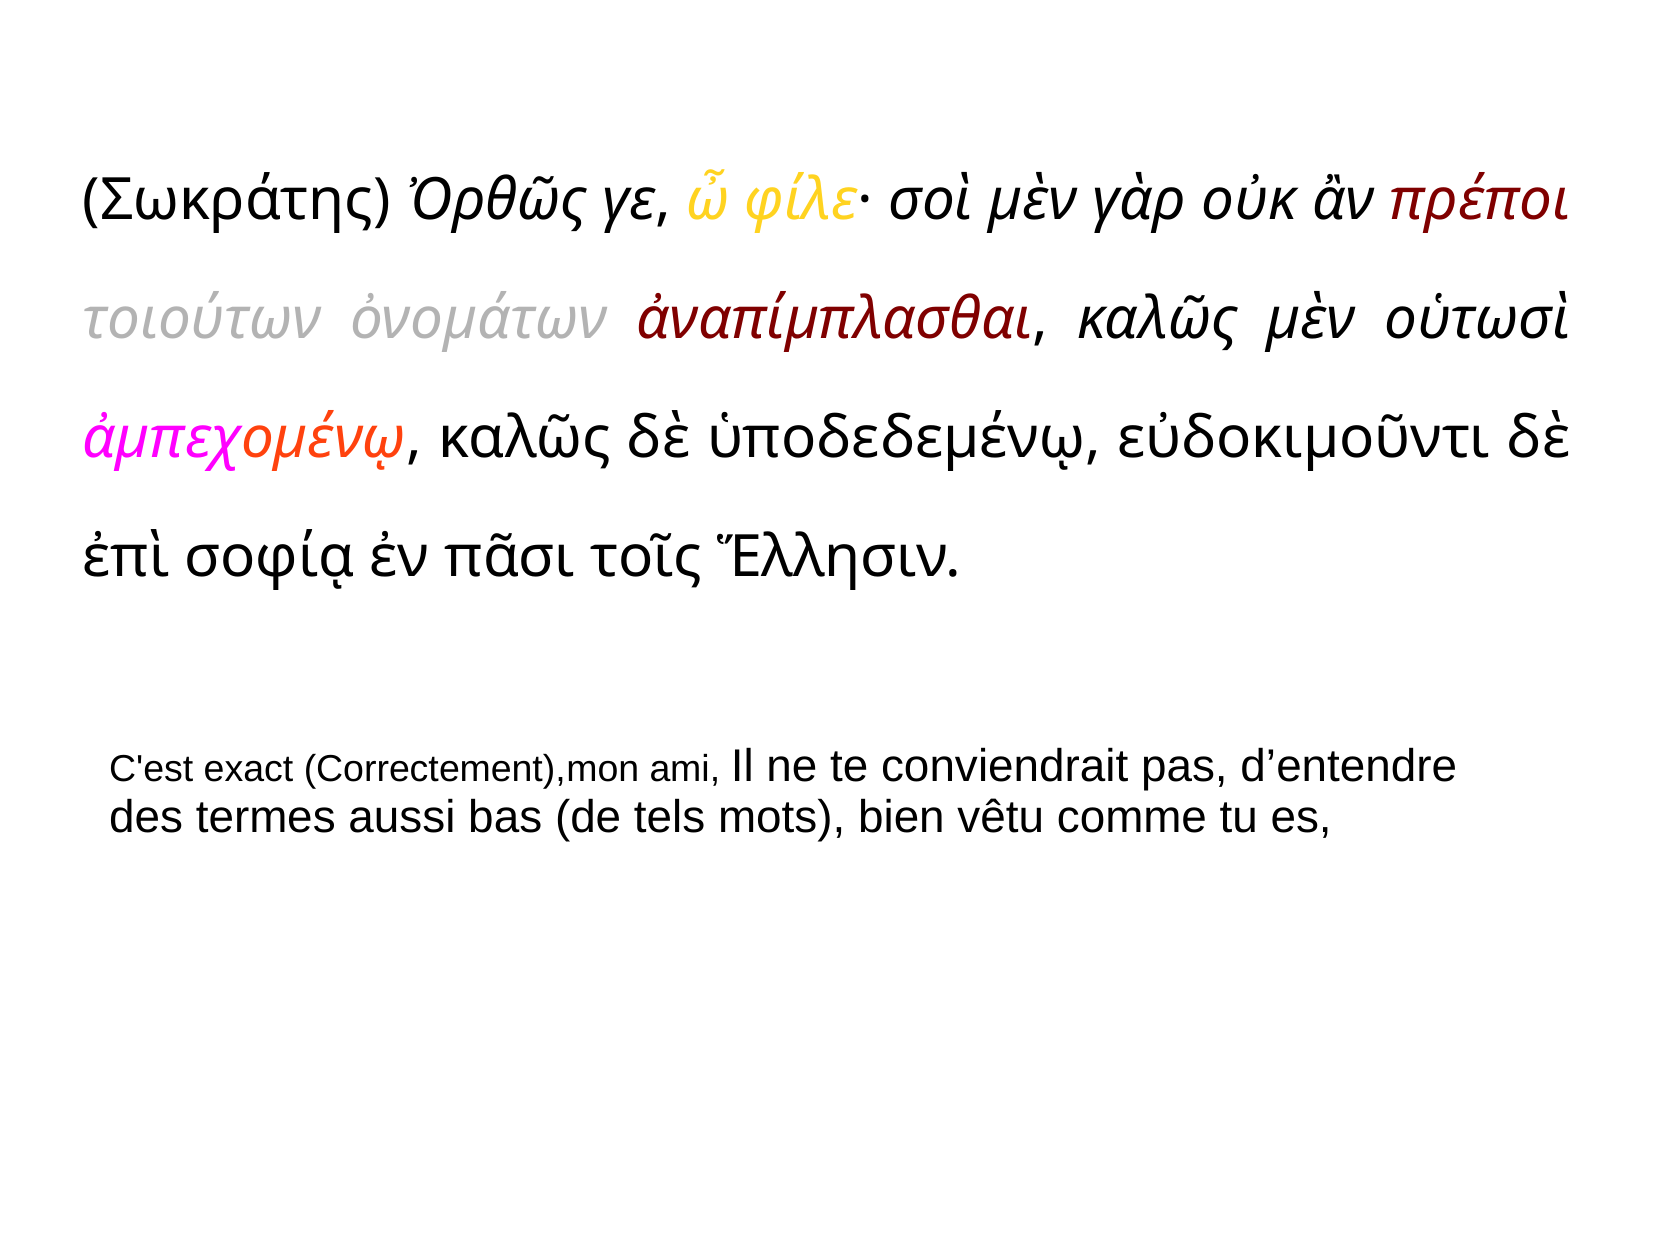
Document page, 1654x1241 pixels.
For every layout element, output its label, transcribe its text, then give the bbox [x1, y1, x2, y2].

list (Σωκράτης) Ὀρθῶς γε, ὦ φίλε· σοὶ μὲν γὰρ οὐκ ἂν πρέποι τοιούτων ὀνομάτων ἀναπίμπλασθαι, καλῶς μὲν οὑτωσὶ ἀμπεχομένῳ, καλῶς δὲ ὑποδεδεμένῳ, εὐδοκιμοῦντι δὲ ἐπὶ σοφίᾳ ἐν πᾶσι τοῖς Ἕλλησιν. [82, 118, 1571, 1109]
text_box C'est exact (Correctement),mon ami, Il ne te conviendrait pas, d’entendre des termes aussi bas (de tels mots), bien vêtu comme tu es, [94, 732, 1489, 850]
